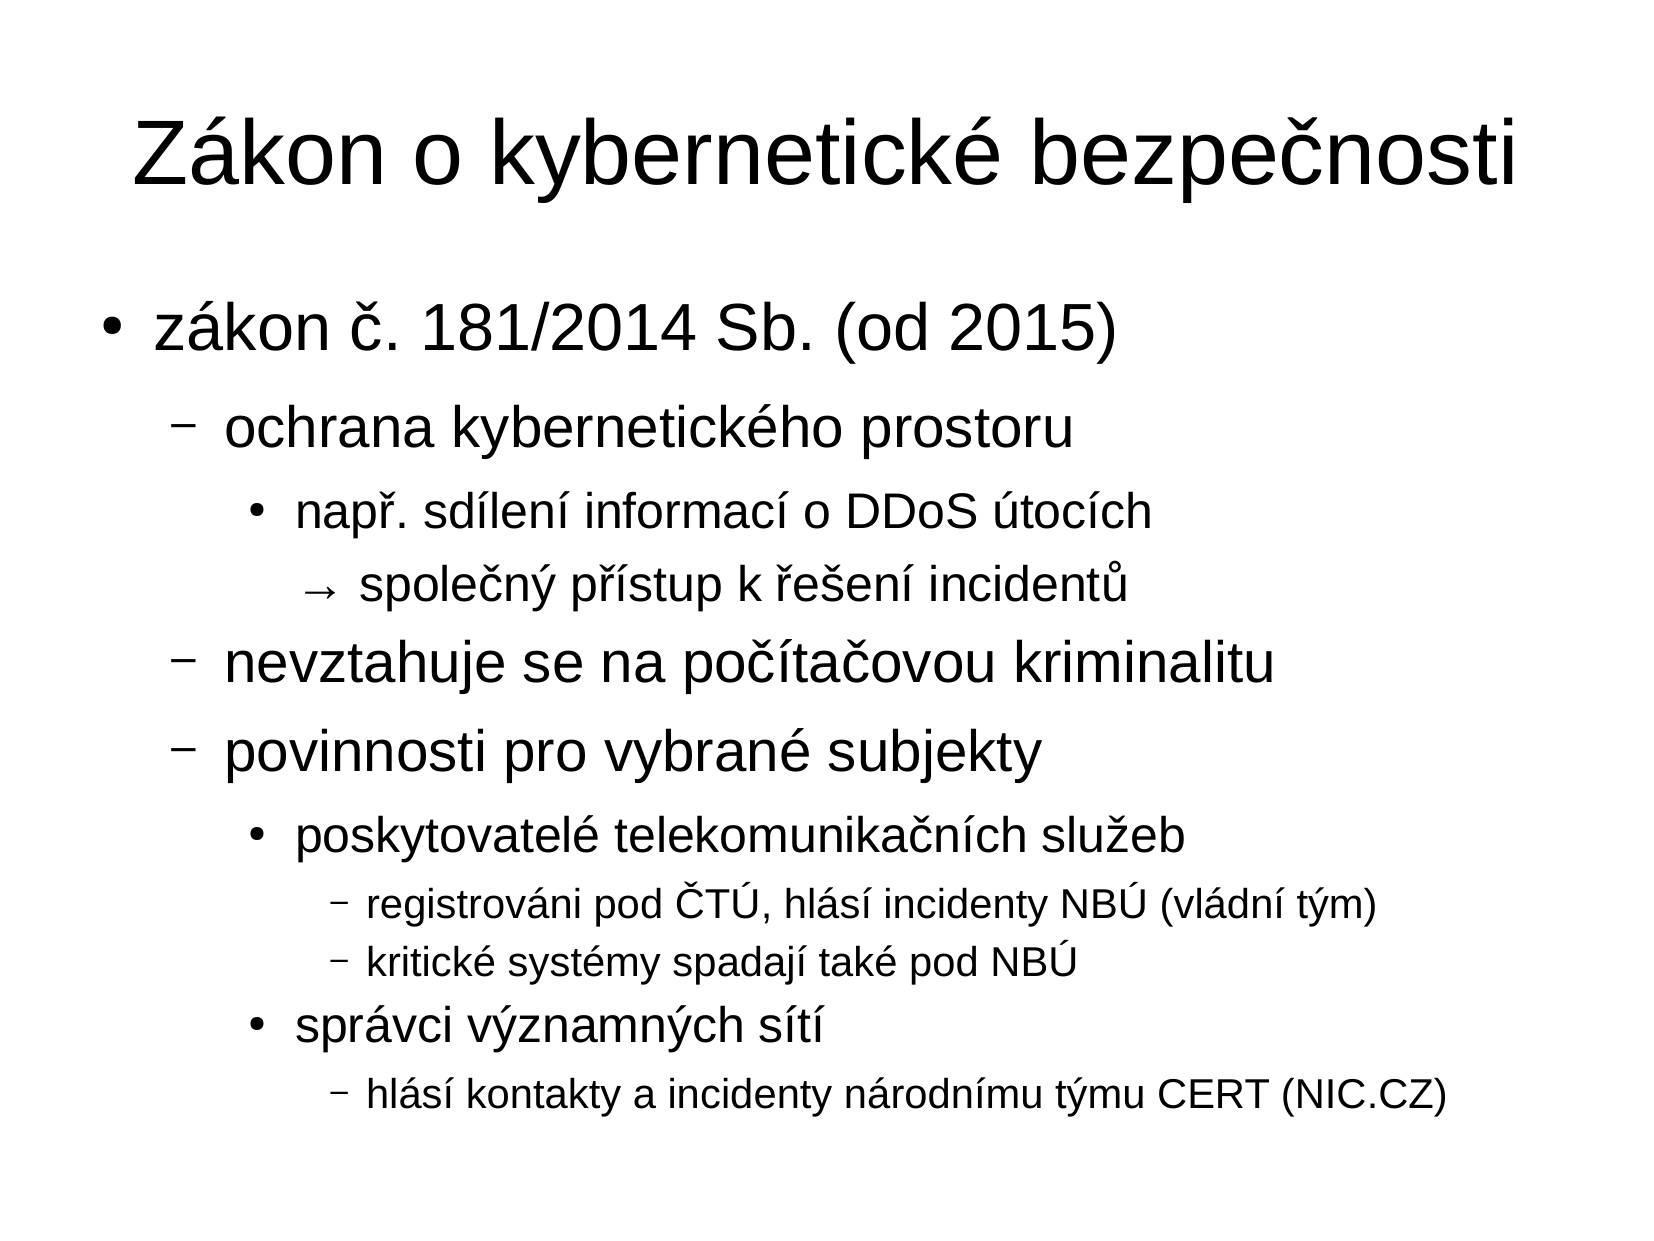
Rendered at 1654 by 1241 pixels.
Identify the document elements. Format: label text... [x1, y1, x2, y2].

title Zákon o kybernetické bezpečnosti [82, 49, 1571, 257]
list zákon č. 181/2014 Sb. (od 2015) ochrana kybernetického prostoru např. sdílení informací o DDoS útocích → společný přístup k řešení incidentů nevztahuje se na počítačovou kriminalitu povinnosti pro vybrané subjekty poskytovatelé telekomunikačních služeb registrováni pod ČTÚ, hlásí incidenty NBÚ (vládní tým) kritické systémy spadají také pod NBÚ správci významných sítí hlásí kontakty a incidenty národnímu týmu CERT (NIC.CZ) [82, 290, 1538, 1010]
